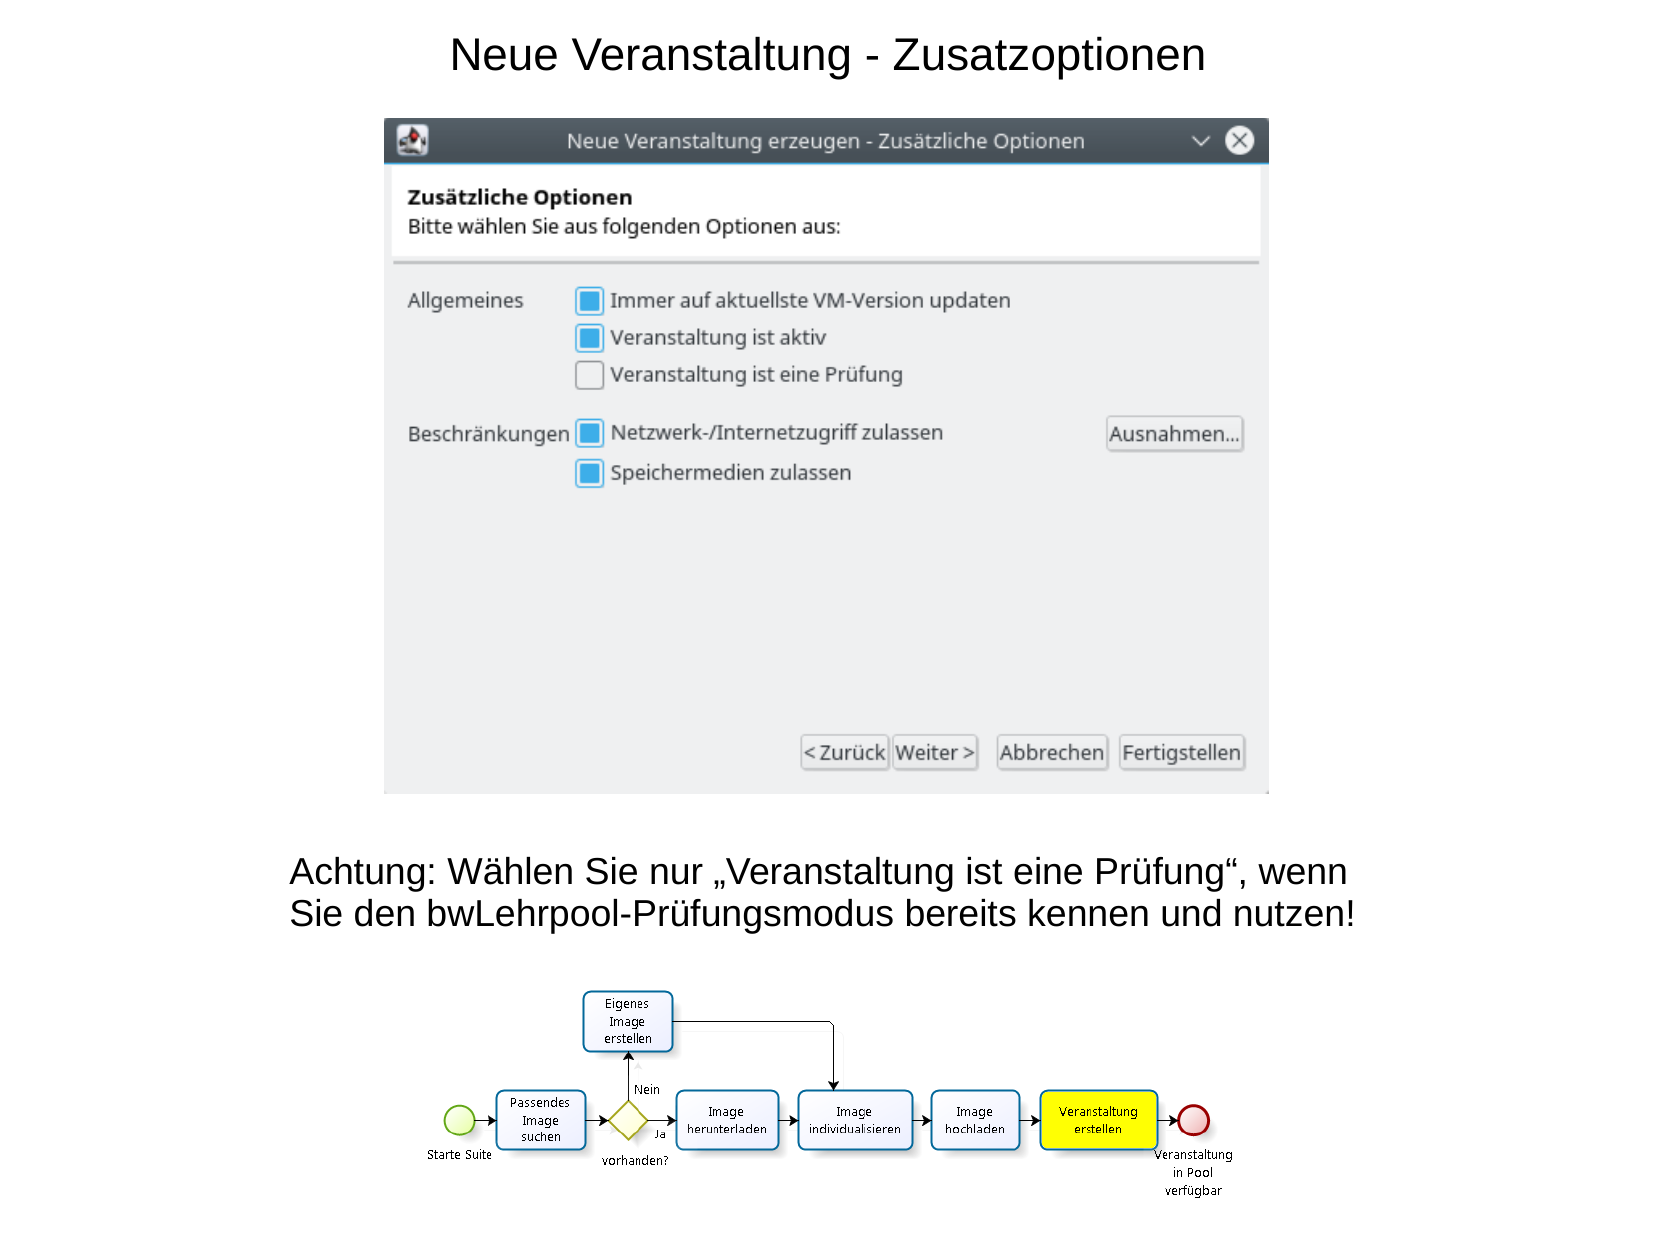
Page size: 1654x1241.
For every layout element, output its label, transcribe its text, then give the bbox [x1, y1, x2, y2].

picture [384, 118, 1269, 794]
text_box Achtung: Wählen Sie nur „Veranstaltung ist eine Prüfung“, wenn Sie den bwLehrpool-Prüfungsmodus bereits kennen und nutzen! [274, 843, 1379, 941]
title Neue Veranstaltung - Zusatzoptionen [84, 2, 1573, 107]
picture [413, 974, 1241, 1212]
